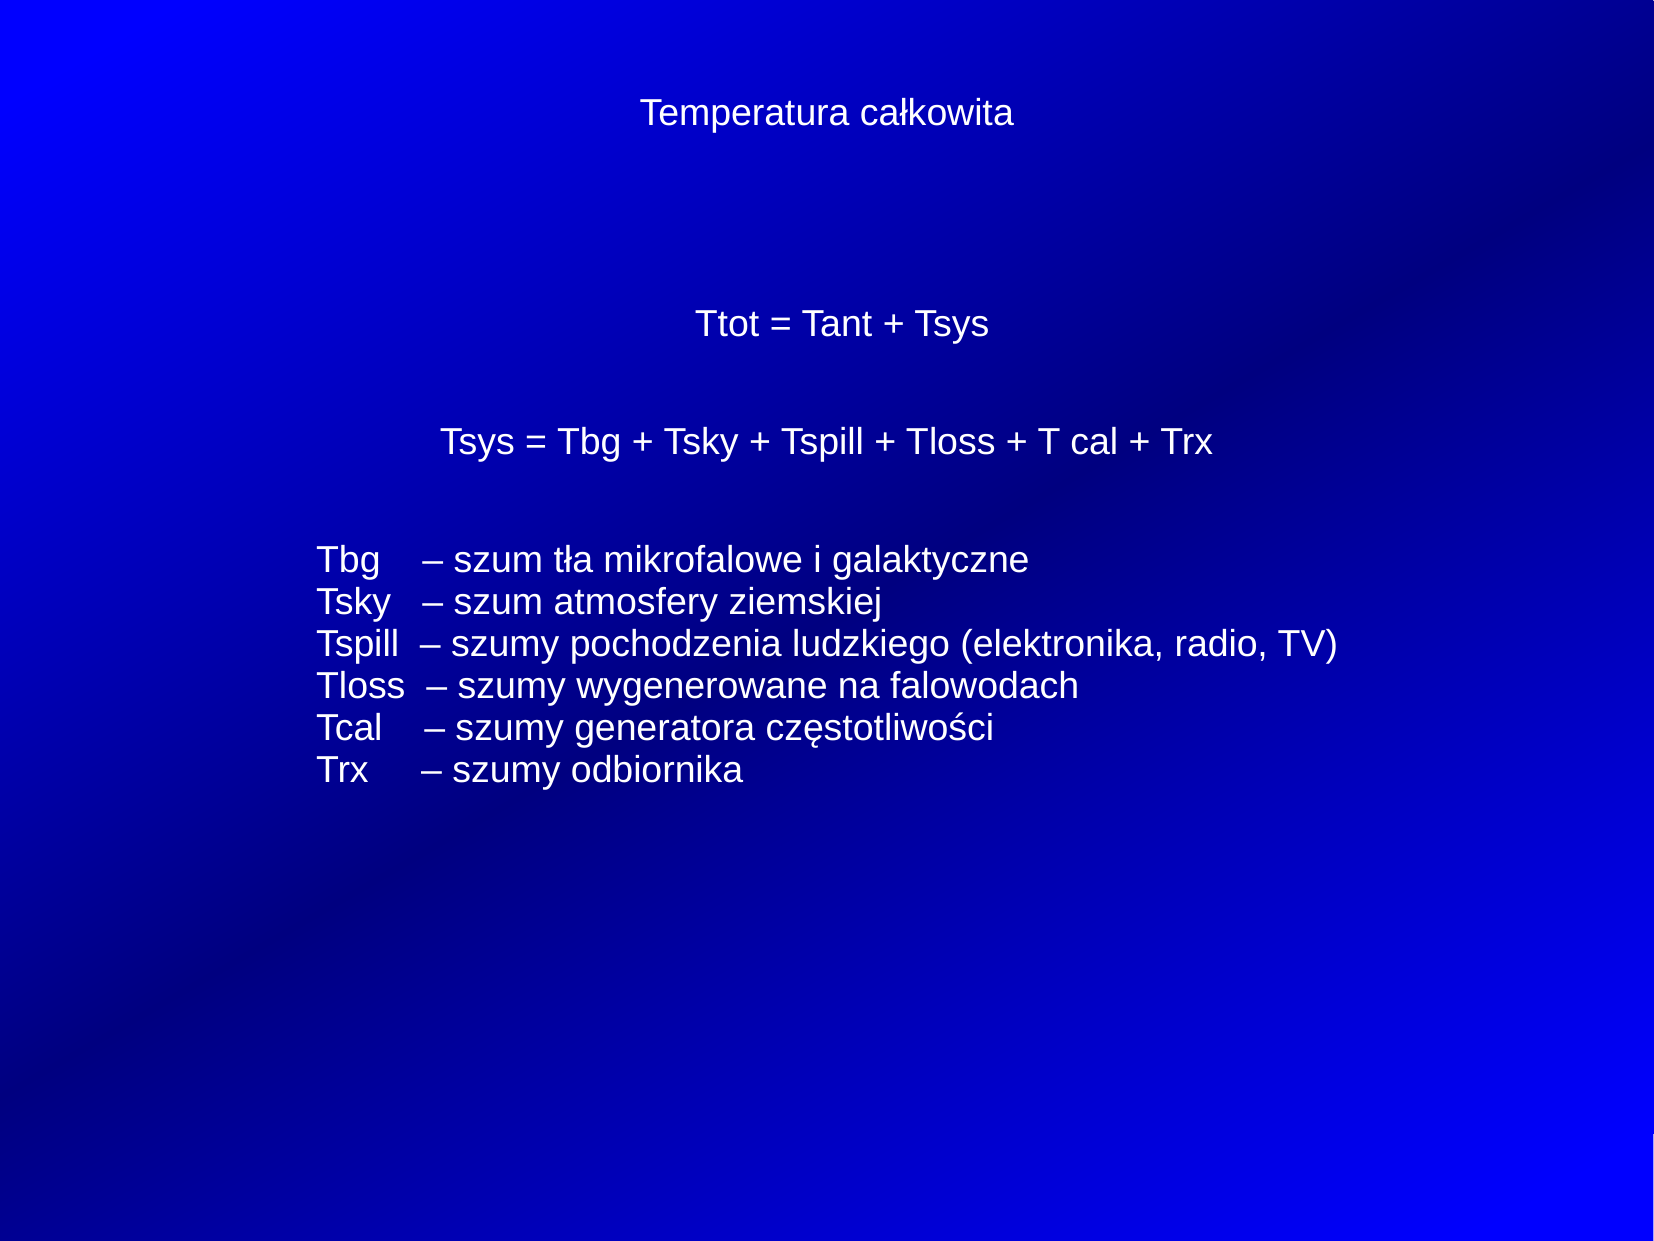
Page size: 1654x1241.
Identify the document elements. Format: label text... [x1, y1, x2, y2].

text_box Tbg – szum tła mikrofalowe i galaktyczne Tsky – szum atmosfery ziemskiej Tspill – szumy pochodzenia ludzkiego (elektronika, radio, TV) Tloss – szumy wygenerowane na falowodach Tcal – szumy generatora częstotliwości Trx – szumy odbiornika [301, 531, 1354, 799]
text_box Tsys = Tbg + Tsky + Tspill + Tloss + T cal + Trx [425, 413, 1229, 471]
text_box Ttot = Tant + Tsys [680, 295, 1005, 353]
text_box Temperatura całkowita [624, 84, 1029, 142]
